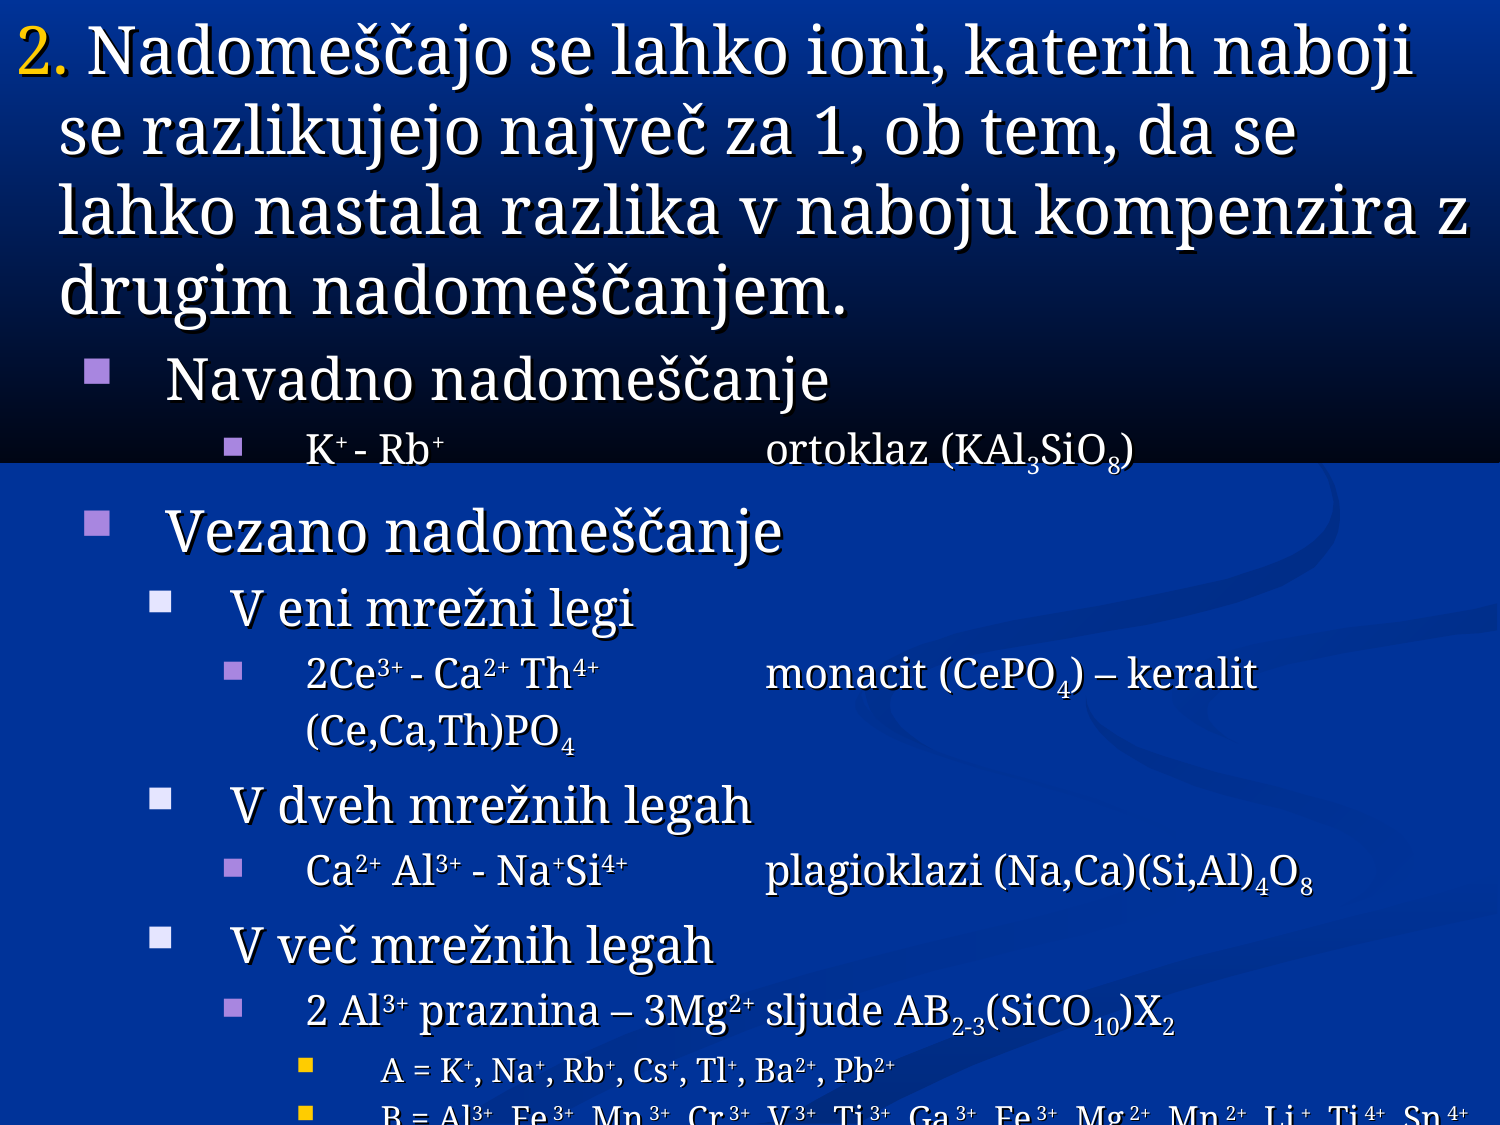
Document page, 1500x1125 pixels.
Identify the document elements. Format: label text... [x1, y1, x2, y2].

list Nadomeščajo se lahko ioni, katerih naboji se razlikujejo največ za 1, ob tem, da se lahko nastala razlika v naboju kompenzira z drugim nadomeščanjem. Navadno nadomeščanje K+ - Rb+ ortoklaz (KAl3SiO8) Vezano nadomeščanje V eni mrežni legi 2Ce3+ - Ca2+ Th4+ monacit (CePO4) – keralit (Ce,Ca,Th)PO4 V dveh mrežnih legah Ca2+ Al3+ - Na+Si4+ plagioklazi (Na,Ca)(Si,Al)4O8 V več mrežnih legah 2 Al3+ praznina – 3Mg2+ sljude AB2-3(SiCO10)X2 A = K+, Na+, Rb+, Cs+, Tl+, Ba2+, Pb2+ B = Al3+, Fe 3+, Mn 3+, Cr 3+, V 3+, Ti 3+, Ga 3+, Fe 3+, Mg 2+, Mn 2+, Li +, Ti 4+, Sn 4+ C = Si 4+, Al 3+, B 3+, Be 2+ X = OH-, F-, Cl-, Br-, O2- biotit K(Mg,Fe2+)3(AlSi3O10)(OH,F)2 [0, 0, 1500, 1125]
